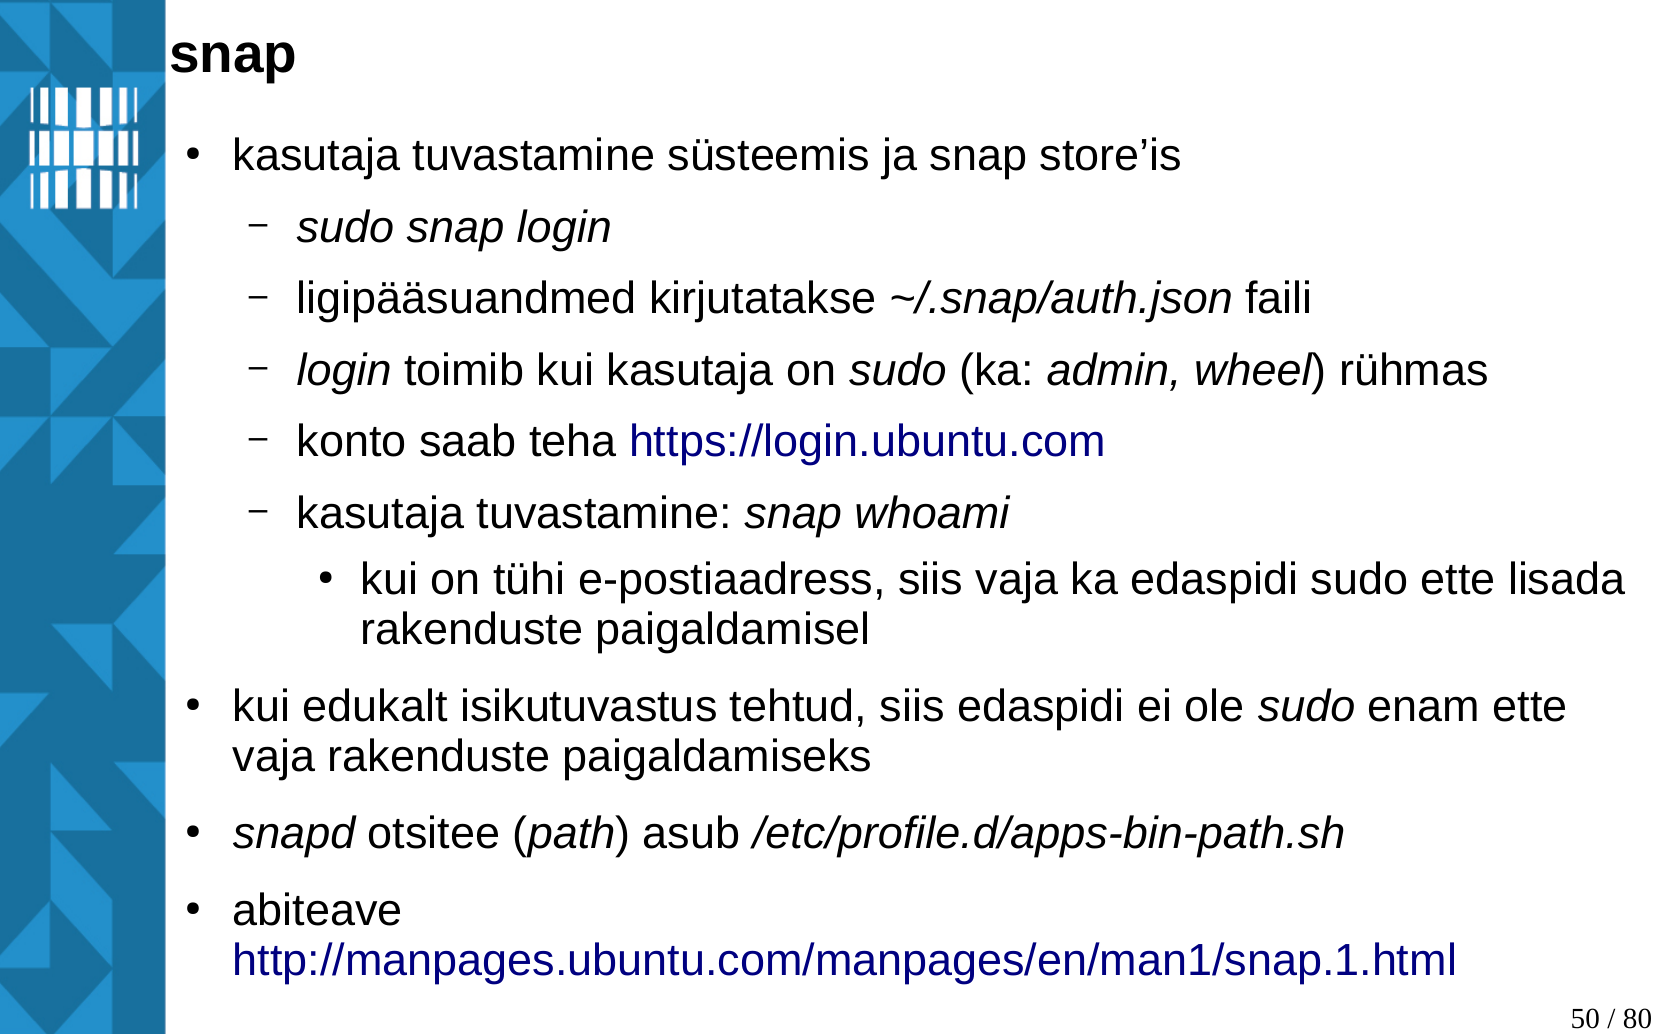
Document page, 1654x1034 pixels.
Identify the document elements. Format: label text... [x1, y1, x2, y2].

list kasutaja tuvastamine süsteemis ja snap store’is sudo snap login ligipääsuandmed kirjutatakse ~/.snap/auth.json faili login toimib kui kasutaja on sudo (ka: admin, wheel) rühmas konto saab teha https://login.ubuntu.com kasutaja tuvastamine: snap whoami kui on tühi e-postiaadress, siis vaja ka edaspidi sudo ette lisada rakenduste paigaldamisel kui edukalt isikutuvastus tehtud, siis edaspidi ei ole sudo enam ette vaja rakenduste paigaldamiseks snapd otsitee (path) asub /etc/profile.d/apps-bin-path.sh abiteave http://manpages.ubuntu.com/manpages/en/man1/snap.1.html [169, 129, 1630, 997]
title snap [169, 11, 1571, 95]
